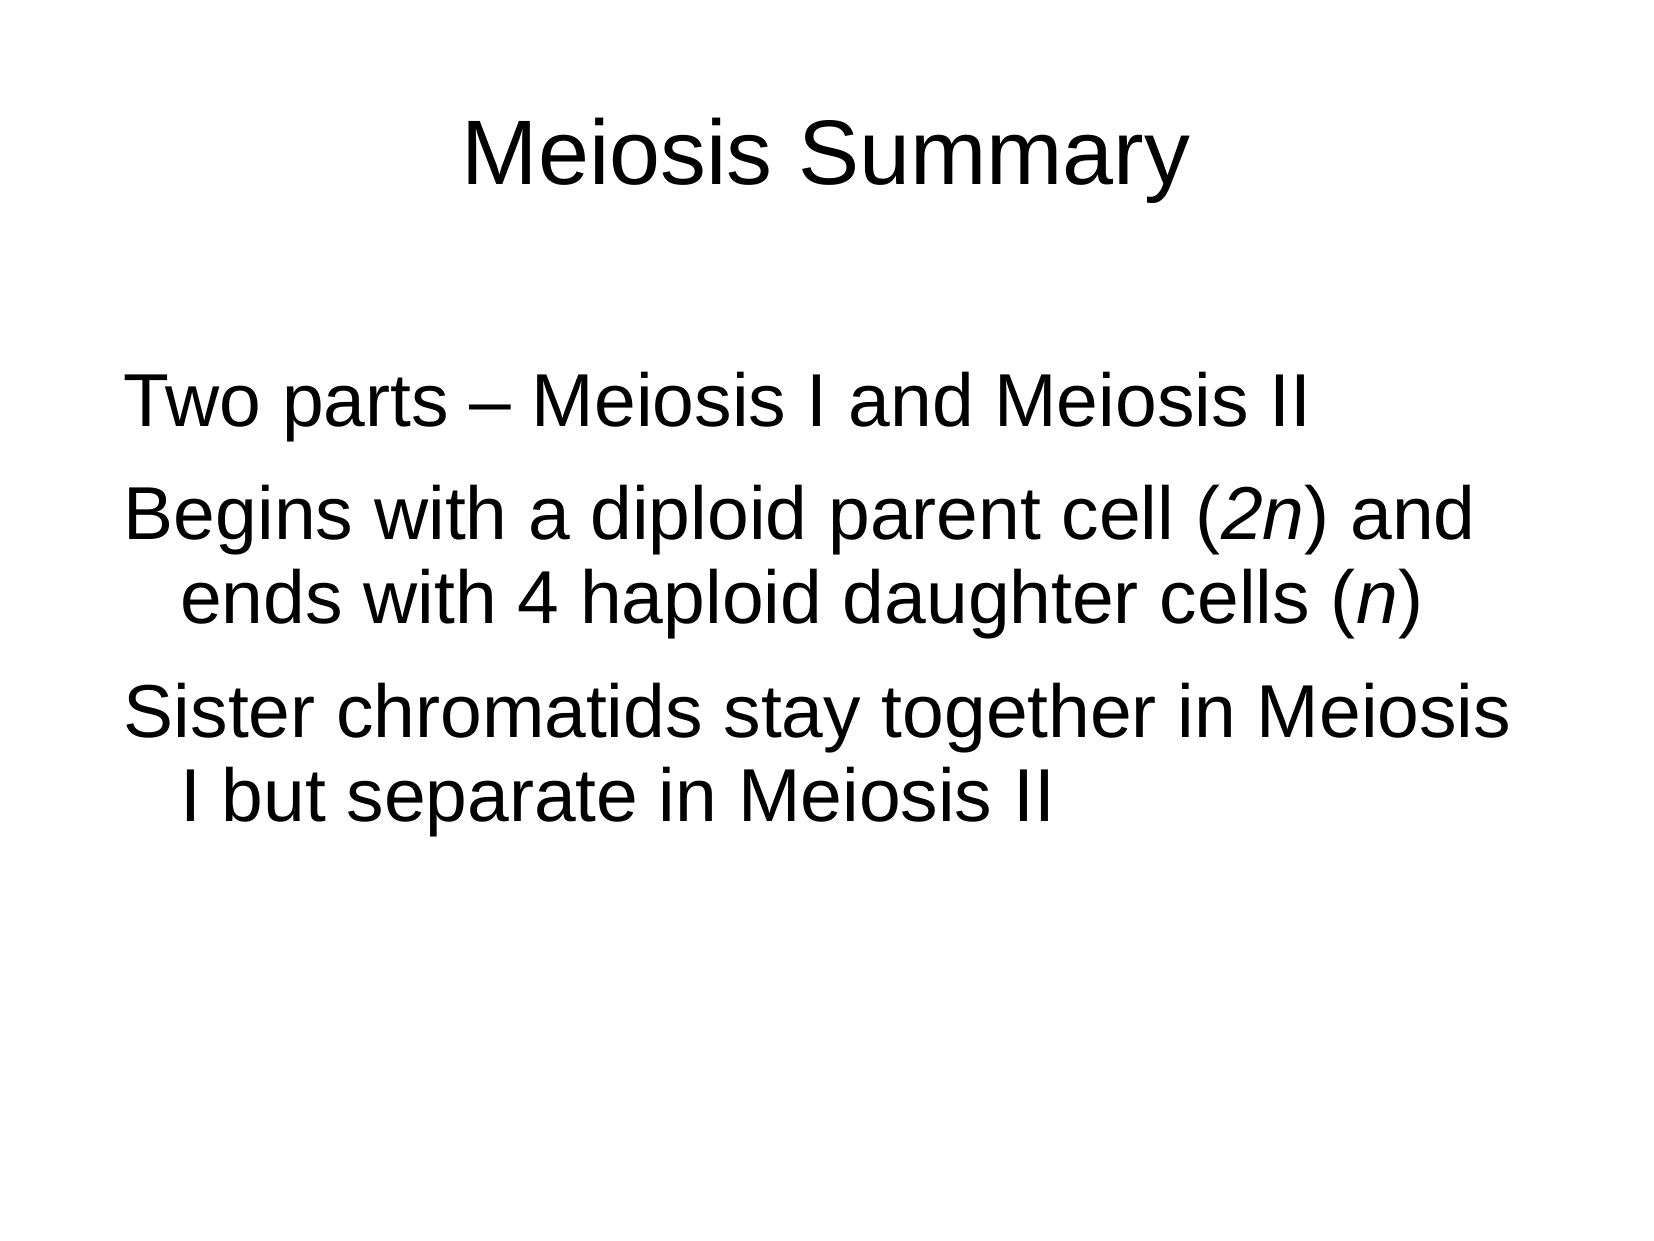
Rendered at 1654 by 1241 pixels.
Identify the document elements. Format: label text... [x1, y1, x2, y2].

title Meiosis Summary [82, 49, 1571, 257]
list Two parts – Meiosis I and Meiosis II Begins with a diploid parent cell (2n) and ends with 4 haploid daughter cells (n) Sister chromatids stay together in Meiosis I but separate in Meiosis II [124, 358, 1530, 1088]
